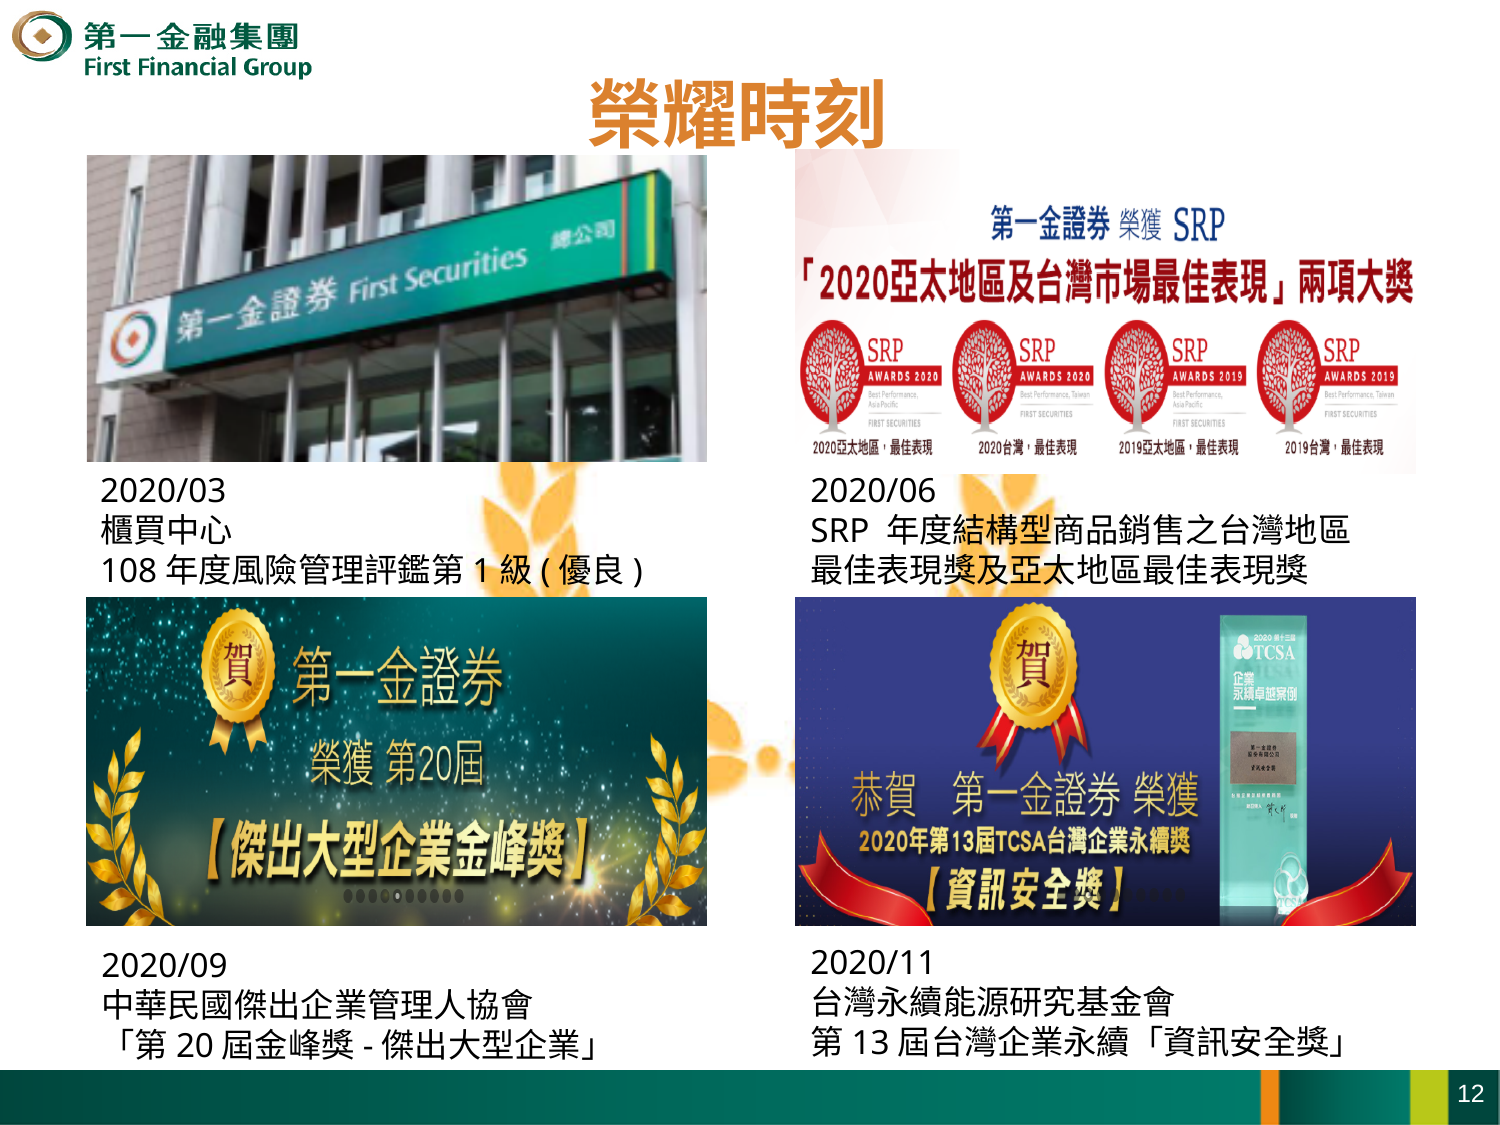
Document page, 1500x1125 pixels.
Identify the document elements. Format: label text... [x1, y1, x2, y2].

text_box 2020/03 櫃買中心 108年度風險管理評鑑第1級(優良) [85, 461, 707, 597]
text_box 2020/09 中華民國傑出企業管理人協會 「第20屆金峰獎-傑出大型企業」 [86, 936, 707, 1072]
picture [11, 8, 313, 80]
title 榮耀時刻 [100, 60, 1376, 263]
picture [86, 149, 1416, 926]
picture [0, 1070, 1149, 1125]
slide_number <編號> [1149, 1070, 1500, 1125]
text_box 2020/06 SRP 年度結構型商品銷售之台灣地區 最佳表現獎及亞太地區最佳表現獎 [795, 461, 1438, 597]
text_box 2020/11 台灣永續能源研究基金會 第13屆台灣企業永續「資訊安全獎」 [795, 934, 1416, 1069]
